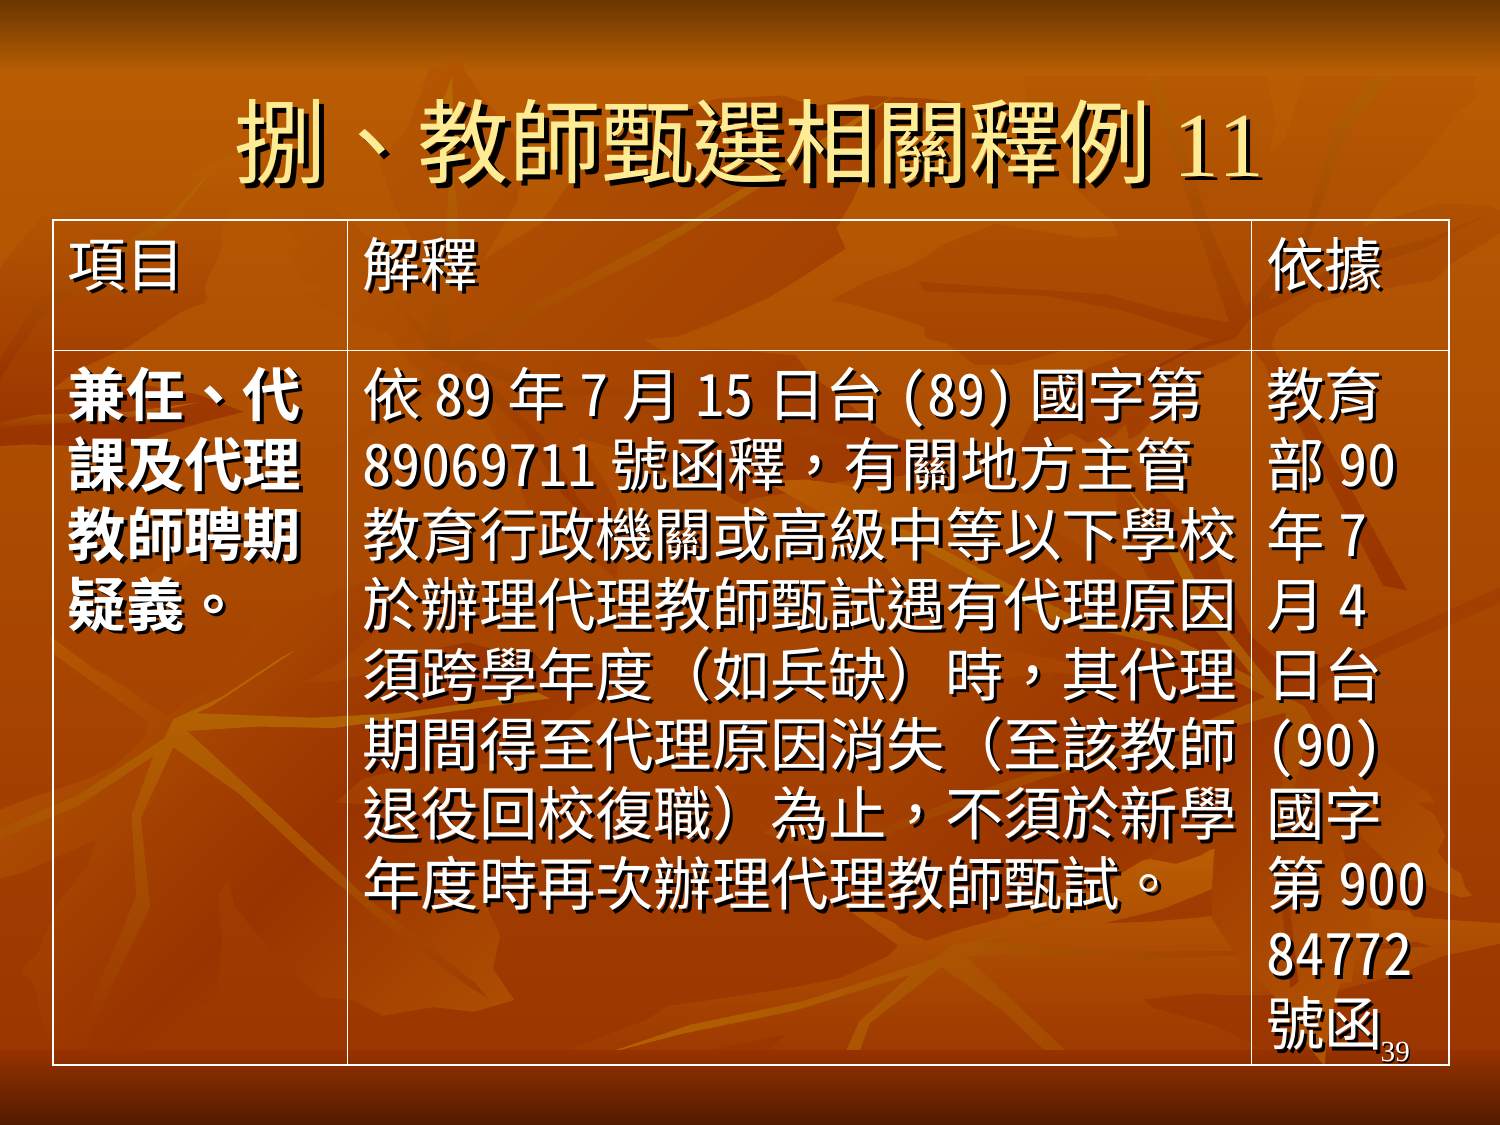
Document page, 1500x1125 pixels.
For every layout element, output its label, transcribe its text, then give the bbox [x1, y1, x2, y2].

table_header 解釋 [348, 221, 1251, 350]
title 捌、教師甄選相關釋例11 [75, 45, 1426, 219]
table_header 項目 [54, 221, 347, 350]
table_cell 兼任、代課及代理教師聘期疑義。 [54, 351, 347, 1064]
table_header 依據 [1252, 221, 1448, 350]
table_cell 教育部90年7月4日台(90)國字第90084772號函 [1252, 351, 1448, 1064]
table_cell 依89年7月15日台(89)國字第89069711號函釋，有關地方主管教育行政機關或高級中等以下學校於辦理代理教師甄試遇有代理原因須跨學年度（如兵缺）時，其代理期間得至代理原因消失（至該教師退役回校復職）為止，不須於新學年度時再次辦理代理教師甄試。 [348, 351, 1251, 1064]
